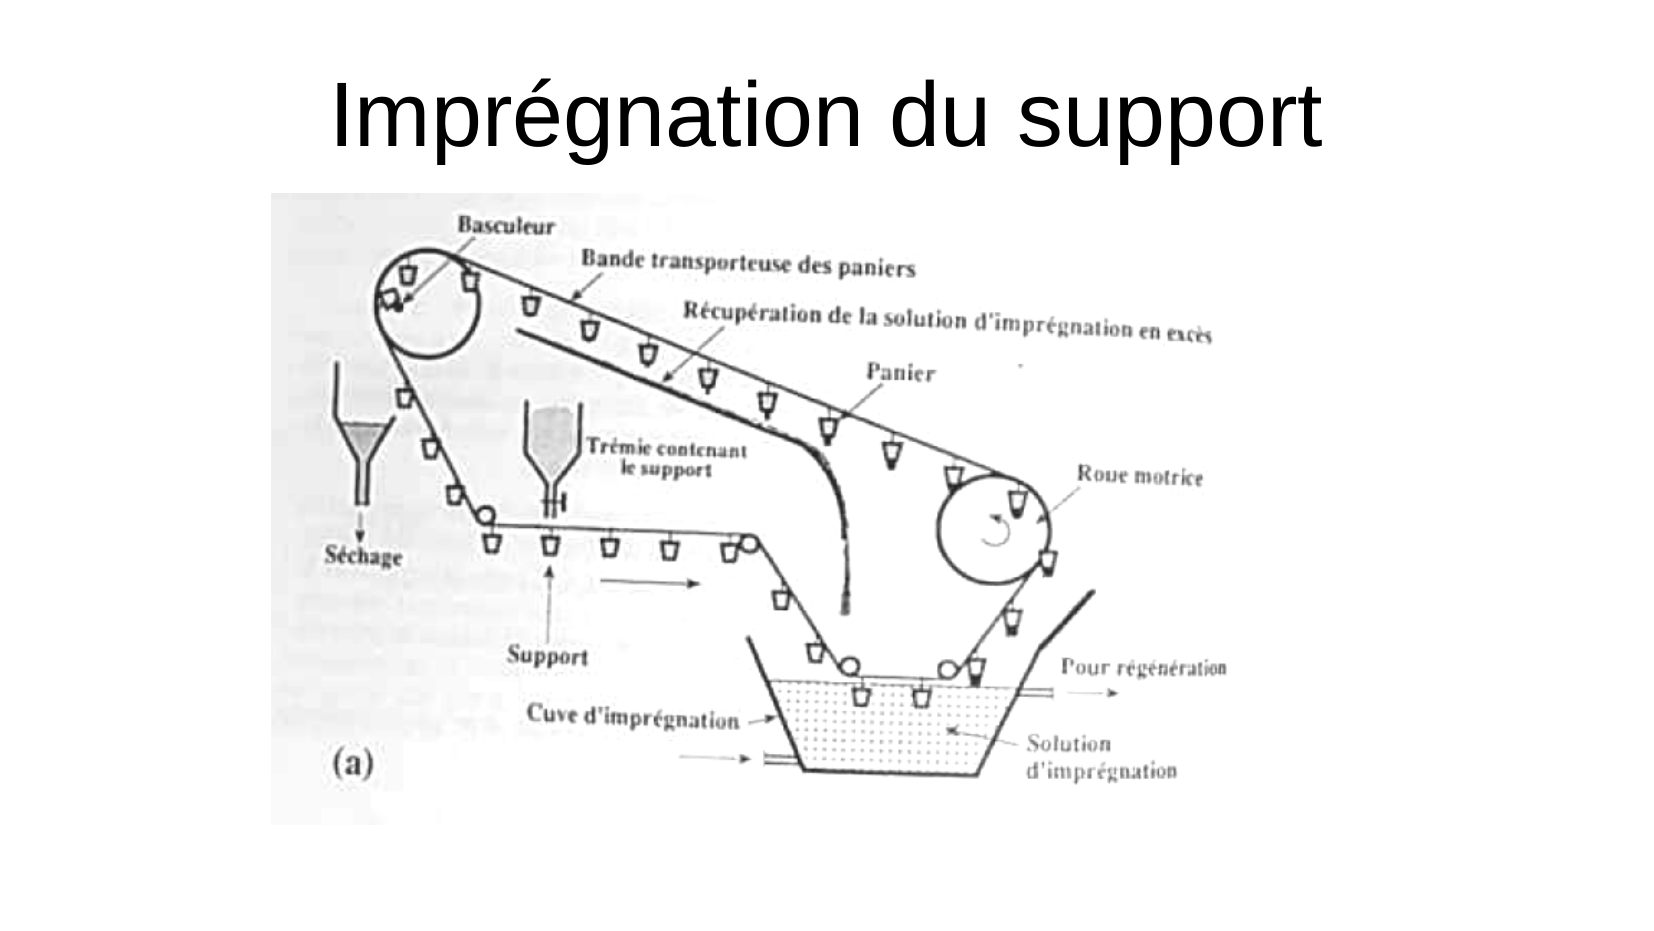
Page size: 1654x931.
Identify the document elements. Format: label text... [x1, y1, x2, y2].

title Imprégnation du support [82, 37, 1571, 193]
picture [271, 193, 1263, 825]
